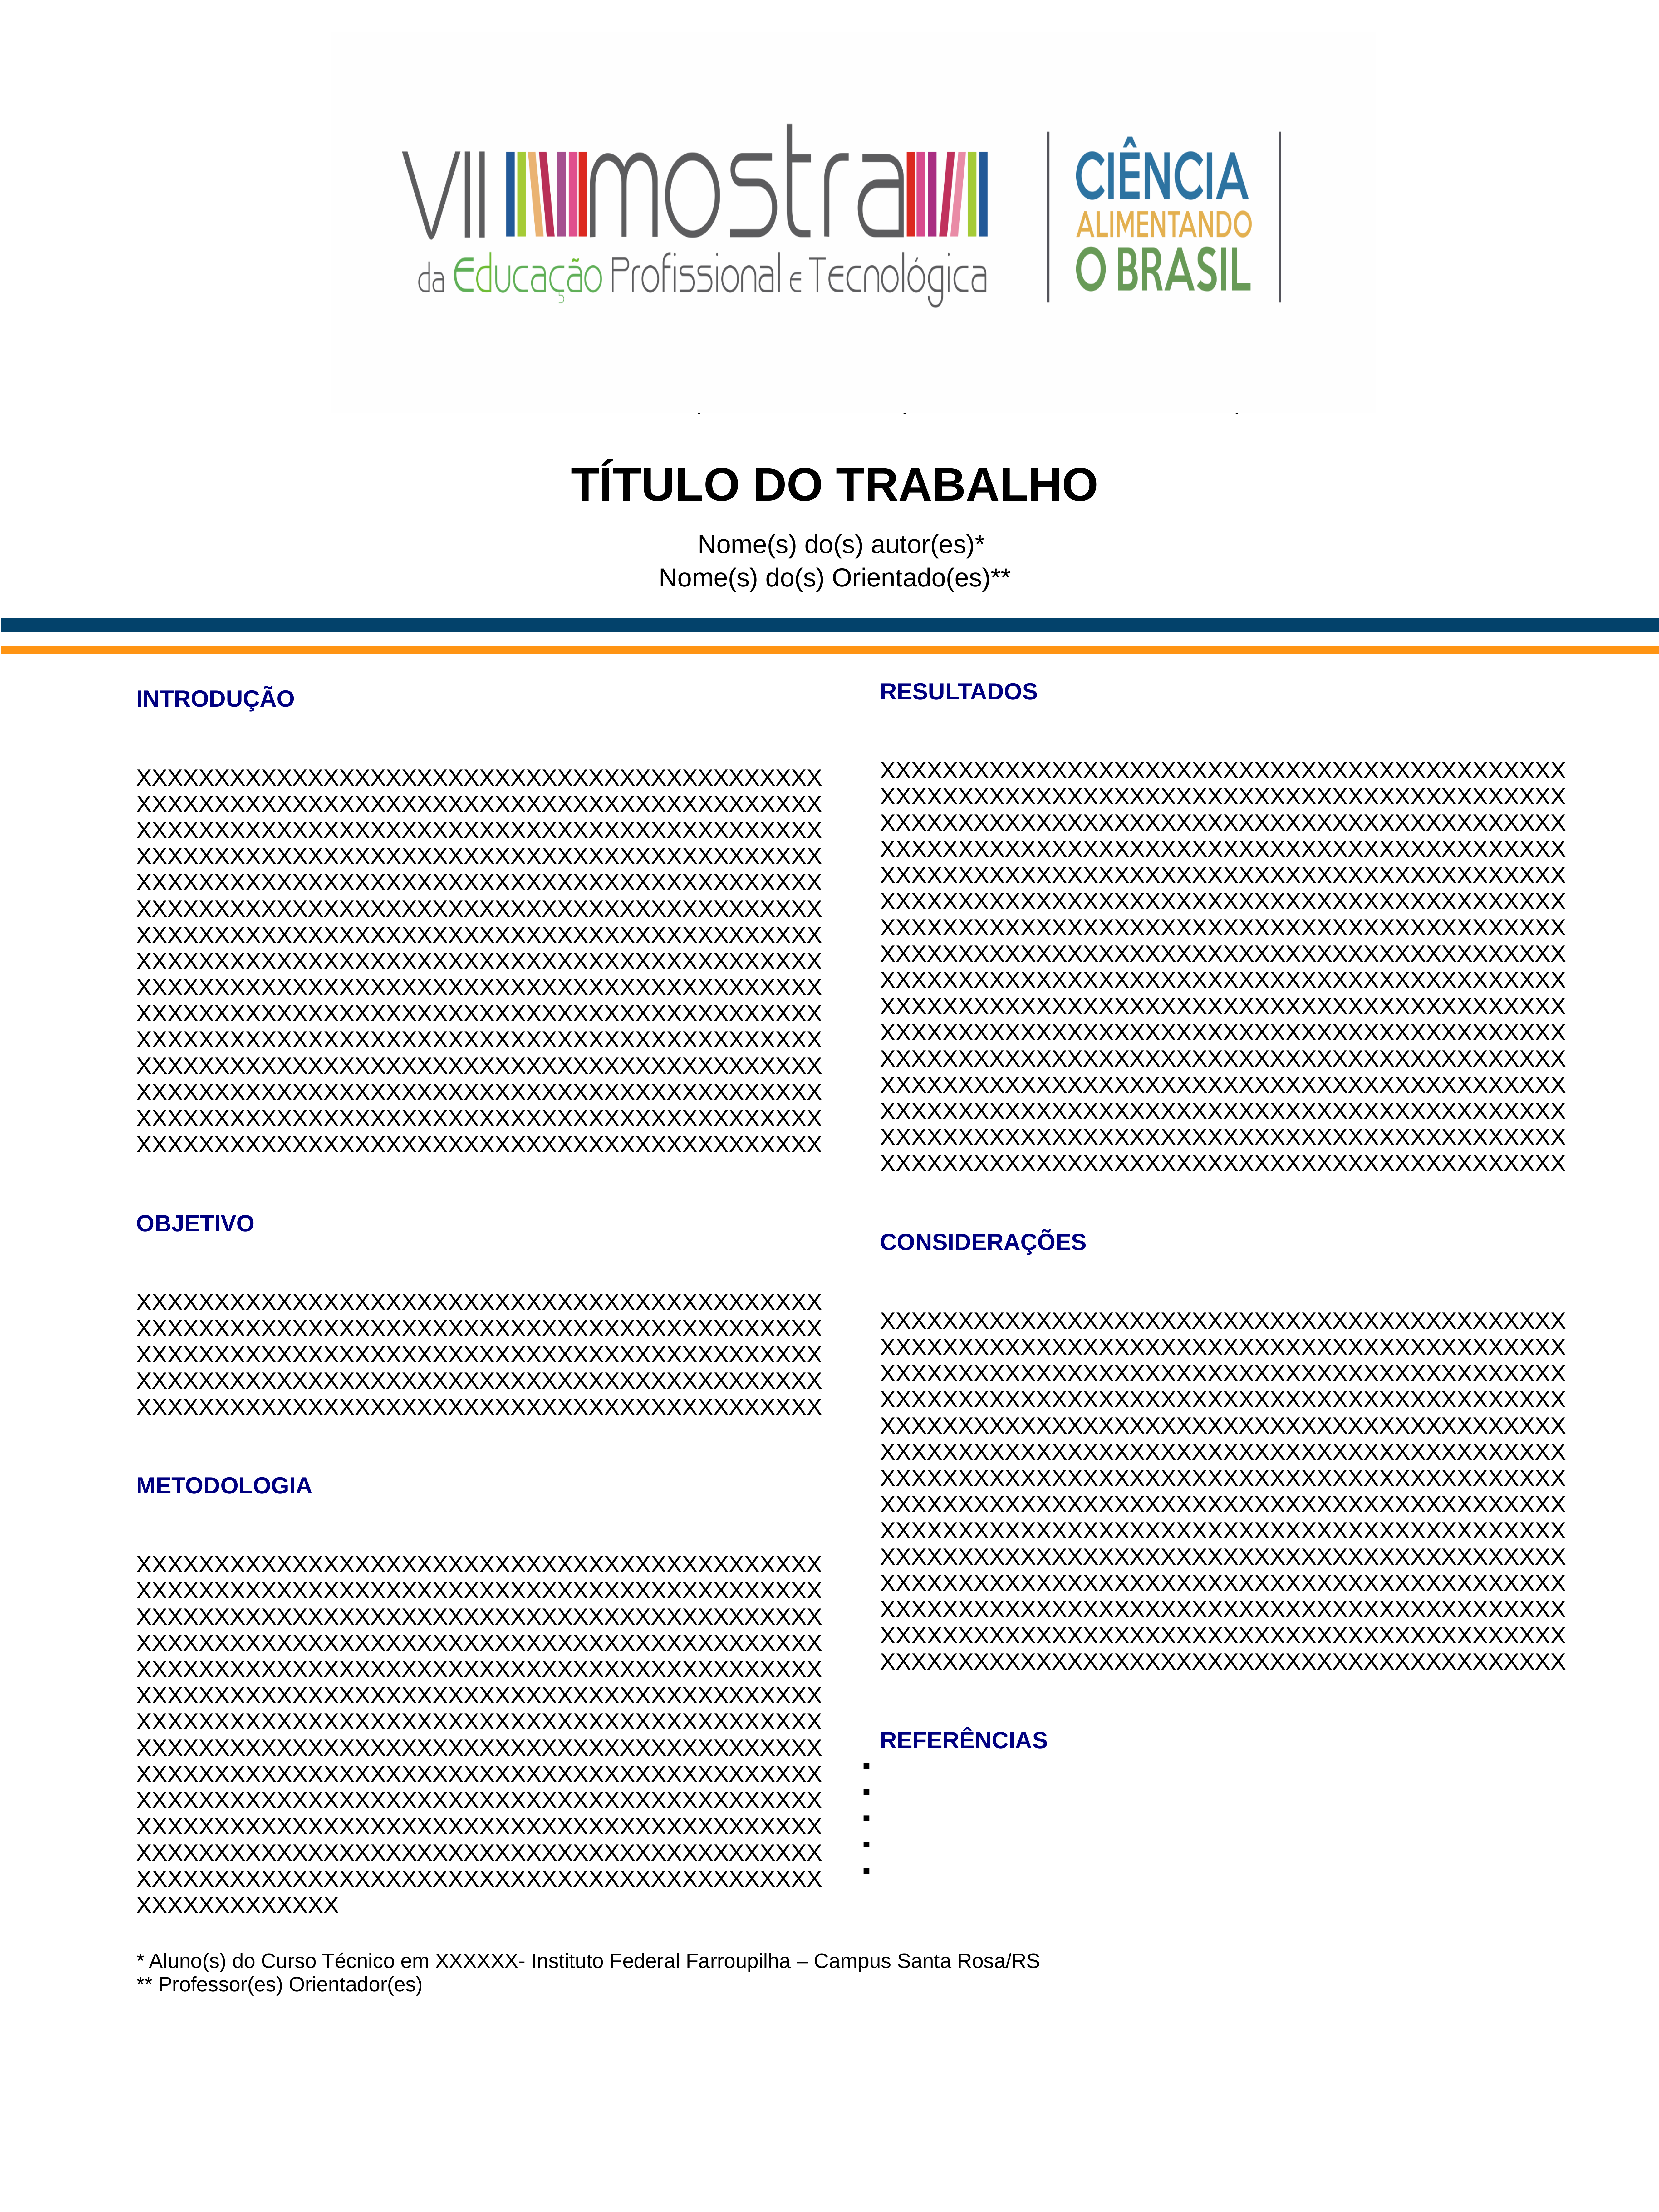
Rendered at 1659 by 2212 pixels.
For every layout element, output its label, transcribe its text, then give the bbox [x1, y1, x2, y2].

title TÍTULO DO TRABALHO Nome(s) do(s) autor(es)* Nome(s) do(s) Orientado(es)** [88, 458, 1582, 617]
list RESULTADOS XXXXXXXXXXXXXXXXXXXXXXXXXXXXXXXXXXXXXXXXXXXXXXXXXXXXXXXXXXXXXXXXXXXXXXXXXXXXXXXXXXXXXXXXXXXXXXXXXXXXXXXXXXXXXXXXXXXXXXXXXXXXXXXXXXXXXXXXXXXXXXXXXXXXXXXXXXXXXXXXXXXXXXXXXXXXXXXXXXXXXXXXXXXXXXXXXXXXXXXXXXXXXXXXXXXXXXXXXXXXXXXXXXXXXXXXXXXXXXXXXXXXXXXXXXXXXXXXXXXXXXXXXXXXXXXXXXXXXXXXXXXXXXXXXXXXXXXXXXXXXXXXXXXXXXXXXXXXXXXXXXXXXXXXXXXXXXXXXXXXXXXXXXXXXXXXXXXXXXXXXXXXXXXXXXXXXXXXXXXXXXXXXXXXXXXXXXXXXXXXXXXXXXXXXXXXXXXXXXXXXXXXXXXXXXXXXXXXXXXXXXXXXXXXXXXXXXXXXXXXXXXXXXXXXXXXXXXXXXXXXXXXXXXXXXXXXXXXXXXXXXXXXXXXXXXXXXXXXXXXXXXXXXXXXXXXXXXXXXXXXXXXXXXXXXXXXXXXXXXXXXXXXXXXXXXXXXXXXXXXXXXXXXXXXXXXXXXXXXXXXXXXXXXXXXXXXXXXXXXXXXXXXXXXXXXXXXXXXXXXXXXXXXXXXXXXXXXXXXXXXXXXXXXXXXXXXXXXXXXXXXXXXXXXXXXXXXXXXXXXXXXX CONSIDERAÇÕES XXXXXXXXXXXXXXXXXXXXXXXXXXXXXXXXXXXXXXXXXXXXXXXXXXXXXXXXXXXXXXXXXXXXXXXXXXXXXXXXXXXXXXXXXXXXXXXXXXXXXXXXXXXXXXXXXXXXXXXXXXXXXXXXXXXXXXXXXXXXXXXXXXXXXXXXXXXXXXXXXXXXXXXXXXXXXXXXXXXXXXXXXXXXXXXXXXXXXXXXXXXXXXXXXXXXXXXXXXXXXXXXXXXXXXXXXXXXXXXXXXXXXXXXXXXXXXXXXXXXXXXXXXXXXXXXXXXXXXXXXXXXXXXXXXXXXXXXXXXXXXXXXXXXXXXXXXXXXXXXXXXXXXXXXXXXXXXXXXXXXXXXXXXXXXXXXXXXXXXXXXXXXXXXXXXXXXXXXXXXXXXXXXXXXXXXXXXXXXXXXXXXXXXXXXXXXXXXXXXXXXXXXXXXXXXXXXXXXXXXXXXXXXXXXXXXXXXXXXXXXXXXXXXXXXXXXXXXXXXXXXXXXXXXXXXXXXXXXXXXXXXXXXXXXXXXXXXXXXXXXXXXXXXXXXXXXXXXXXXXXXXXXXXXXXXXXXXXXXXXXXXXXXXXXXXXXXXXXXXXXXXXXXXXXXXXXXXXXXXXXXXXXXXXXXXXXXXX REFERÊNCIAS [858, 678, 1571, 1932]
title Área do conhecimento: XXXXXXXXXXXX Modalidade: Ensino, Pesquisa ou Extensão (escolher uma das alternativas) [83, 350, 1576, 459]
picture [331, 32, 1376, 413]
list INTRODUÇÃO XXXXXXXXXXXXXXXXXXXXXXXXXXXXXXXXXXXXXXXXXXXXXXXXXXXXXXXXXXXXXXXXXXXXXXXXXXXXXXXXXXXXXXXXXXXXXXXXXXXXXXXXXXXXXXXXXXXXXXXXXXXXXXXXXXXXXXXXXXXXXXXXXXXXXXXXXXXXXXXXXXXXXXXXXXXXXXXXXXXXXXXXXXXXXXXXXXXXXXXXXXXXXXXXXXXXXXXXXXXXXXXXXXXXXXXXXXXXXXXXXXXXXXXXXXXXXXXXXXXXXXXXXXXXXXXXXXXXXXXXXXXXXXXXXXXXXXXXXXXXXXXXXXXXXXXXXXXXXXXXXXXXXXXXXXXXXXXXXXXXXXXXXXXXXXXXXXXXXXXXXXXXXXXXXXXXXXXXXXXXXXXXXXXXXXXXXXXXXXXXXXXXXXXXXXXXXXXXXXXXXXXXXXXXXXXXXXXXXXXXXXXXXXXXXXXXXXXXXXXXXXXXXXXXXXXXXXXXXXXXXXXXXXXXXXXXXXXXXXXXXXXXXXXXXXXXXXXXXXXXXXXXXXXXXXXXXXXXXXXXXXXXXXXXXXXXXXXXXXXXXXXXXXXXXXXXXXXXXXXXXXXXXXXXXXXXXXXXXXXXXXXXXXXXXXXXXXXXXXXXXXXXXXXXXXXXXXXXXXXXXXXXXXXXXXXXXXXXXXXX OBJETIVO XXXXXXXXXXXXXXXXXXXXXXXXXXXXXXXXXXXXXXXXXXXXXXXXXXXXXXXXXXXXXXXXXXXXXXXXXXXXXXXXXXXXXXXXXXXXXXXXXXXXXXXXXXXXXXXXXXXXXXXXXXXXXXXXXXXXXXXXXXXXXXXXXXXXXXXXXXXXXXXXXXXXXXXXXXXXXXXXXXXXXXXXXXXXXXXXXXXXXXXXXXXXXXXXXXXXXXXXXXXX METODOLOGIA XXXXXXXXXXXXXXXXXXXXXXXXXXXXXXXXXXXXXXXXXXXXXXXXXXXXXXXXXXXXXXXXXXXXXXXXXXXXXXXXXXXXXXXXXXXXXXXXXXXXXXXXXXXXXXXXXXXXXXXXXXXXXXXXXXXXXXXXXXXXXXXXXXXXXXXXXXXXXXXXXXXXXXXXXXXXXXXXXXXXXXXXXXXXXXXXXXXXXXXXXXXXXXXXXXXXXXXXXXXXXXXXXXXXXXXXXXXXXXXXXXXXXXXXXXXXXXXXXXXXXXXXXXXXXXXXXXXXXXXXXXXXXXXXXXXXXXXXXXXXXXXXXXXXXXXXXXXXXXXXXXXXXXXXXXXXXXXXXXXXXXXXXXXXXXXXXXXXXXXXXXXXXXXXXXXXXXXXXXXXXXXXXXXXXXXXXXXXXXXXXXXXXXXXXXXXXXXXXXXXXXXXXXXXXXXXXXXXXXXXXXXXXXXXXXXXXXXXXXXXXXXXXXXXXXXXXXXXXXXXXXXXXXXXXXXXXXXXXXXXXXXXXXXXXXXXXXXXXXXXXXXXXXXXXXXXXXXXXXXXXXXXXXXXXXXXXXXXXXXXXXXXXXXXXXXXXXXXXXXXXXXXX [114, 685, 827, 1969]
title * Aluno(s) do Curso Técnico em XXXXXX- Instituto Federal Farroupilha – Campus Santa Rosa/RS ** Professor(es) Orientador(es) [136, 1932, 1630, 2013]
picture [0, 617, 1659, 654]
